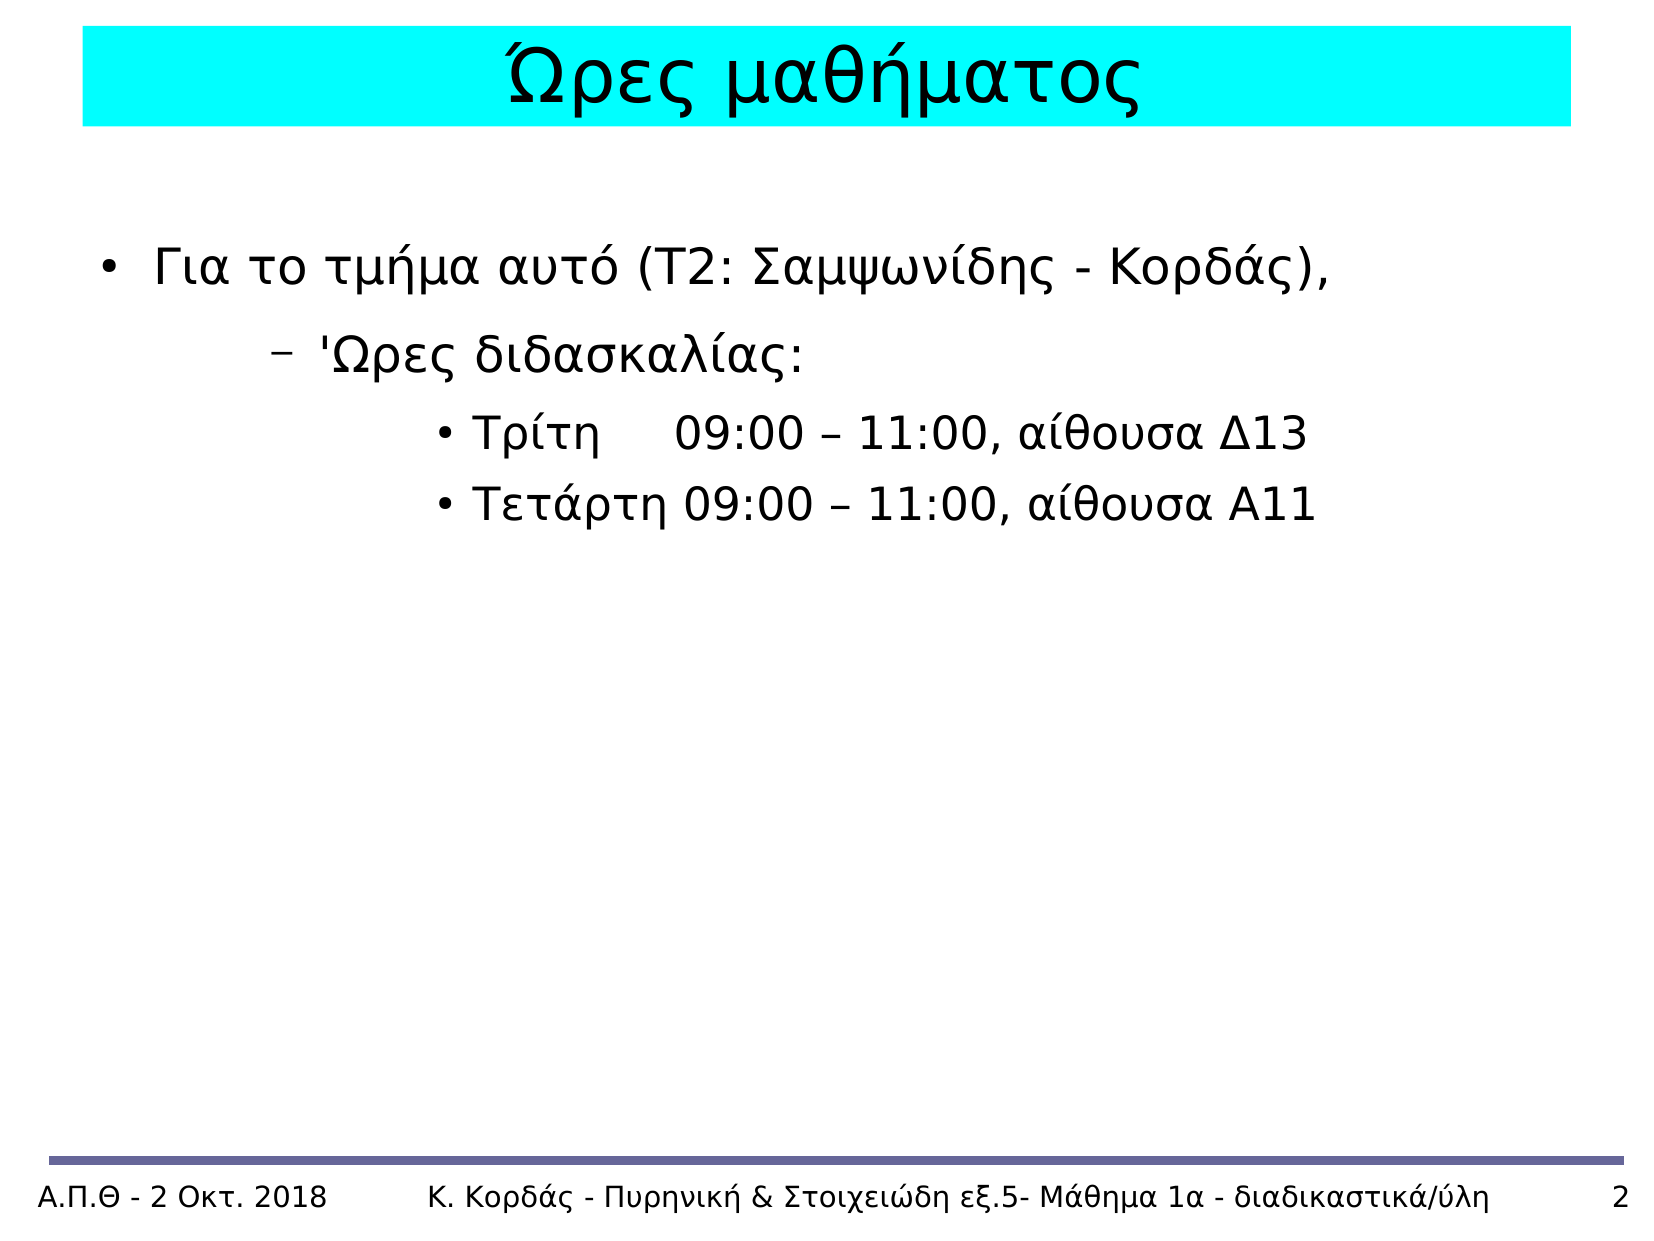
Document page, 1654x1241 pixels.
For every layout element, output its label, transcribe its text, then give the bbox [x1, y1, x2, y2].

list Για το τμήμα αυτό (Τ2: Σαμψωνίδης - Κορδάς), 'Ωρες διδασκαλίας: Τρίτη 09:00 – 11:00, αίθουσα Δ13 Τετάρτη 09:00 – 11:00, αίθουσα Α11 [82, 150, 1571, 1112]
title Ώρες μαθήματος [82, 32, 1571, 120]
